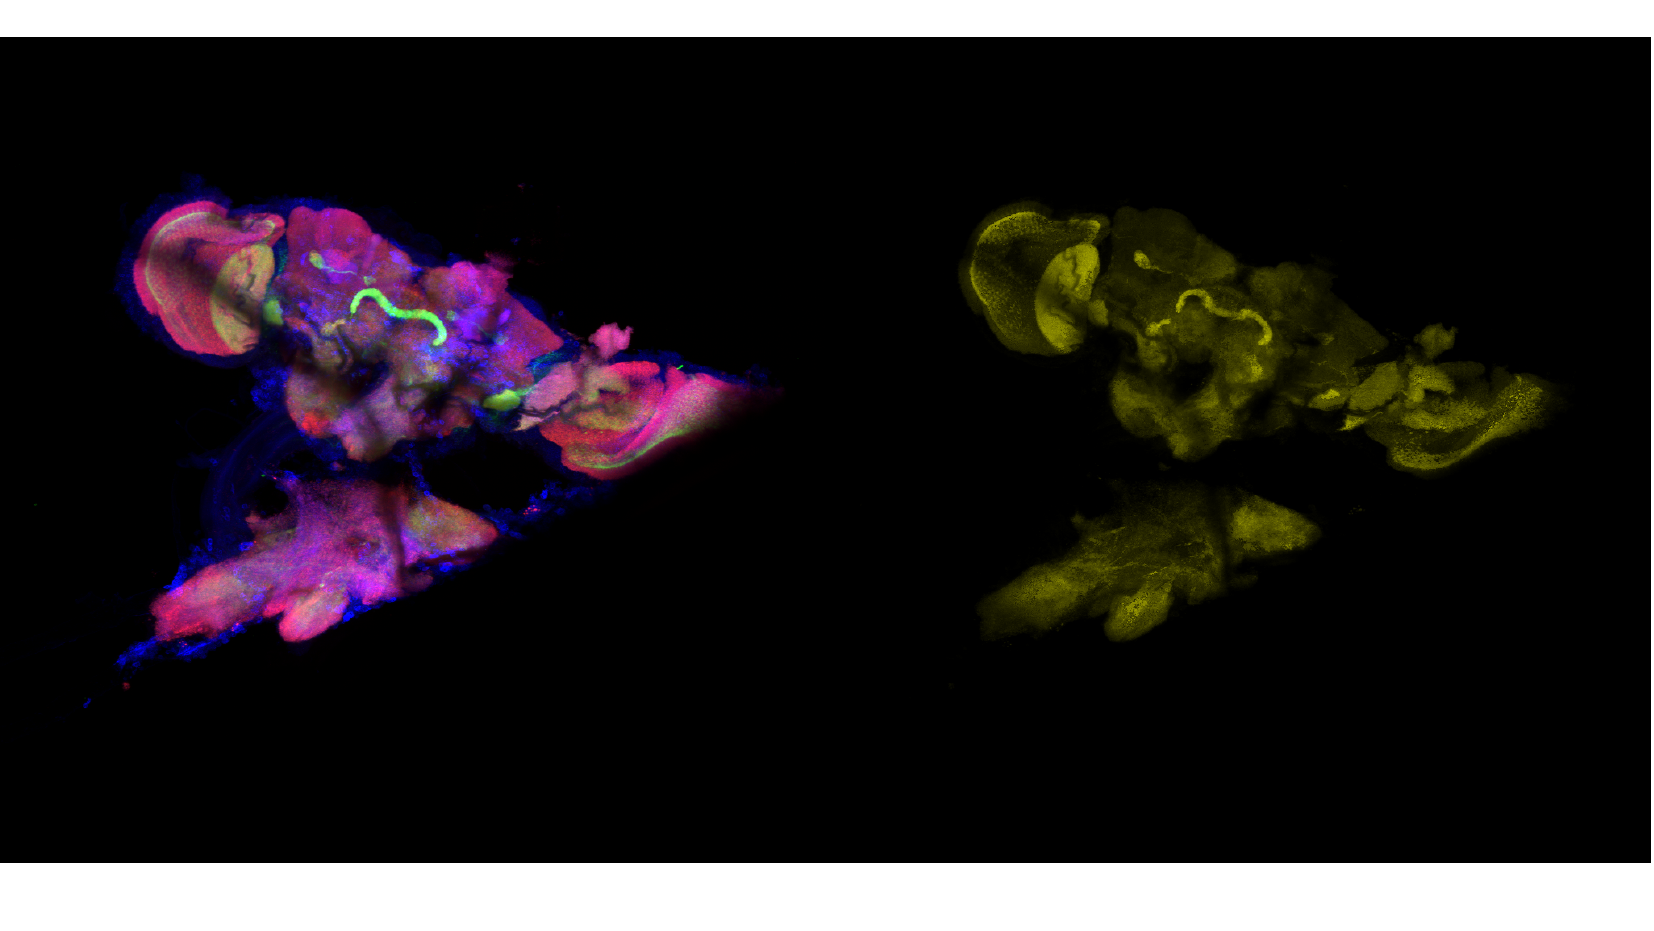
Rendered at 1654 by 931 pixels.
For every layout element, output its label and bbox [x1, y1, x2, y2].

picture [0, 37, 1651, 863]
